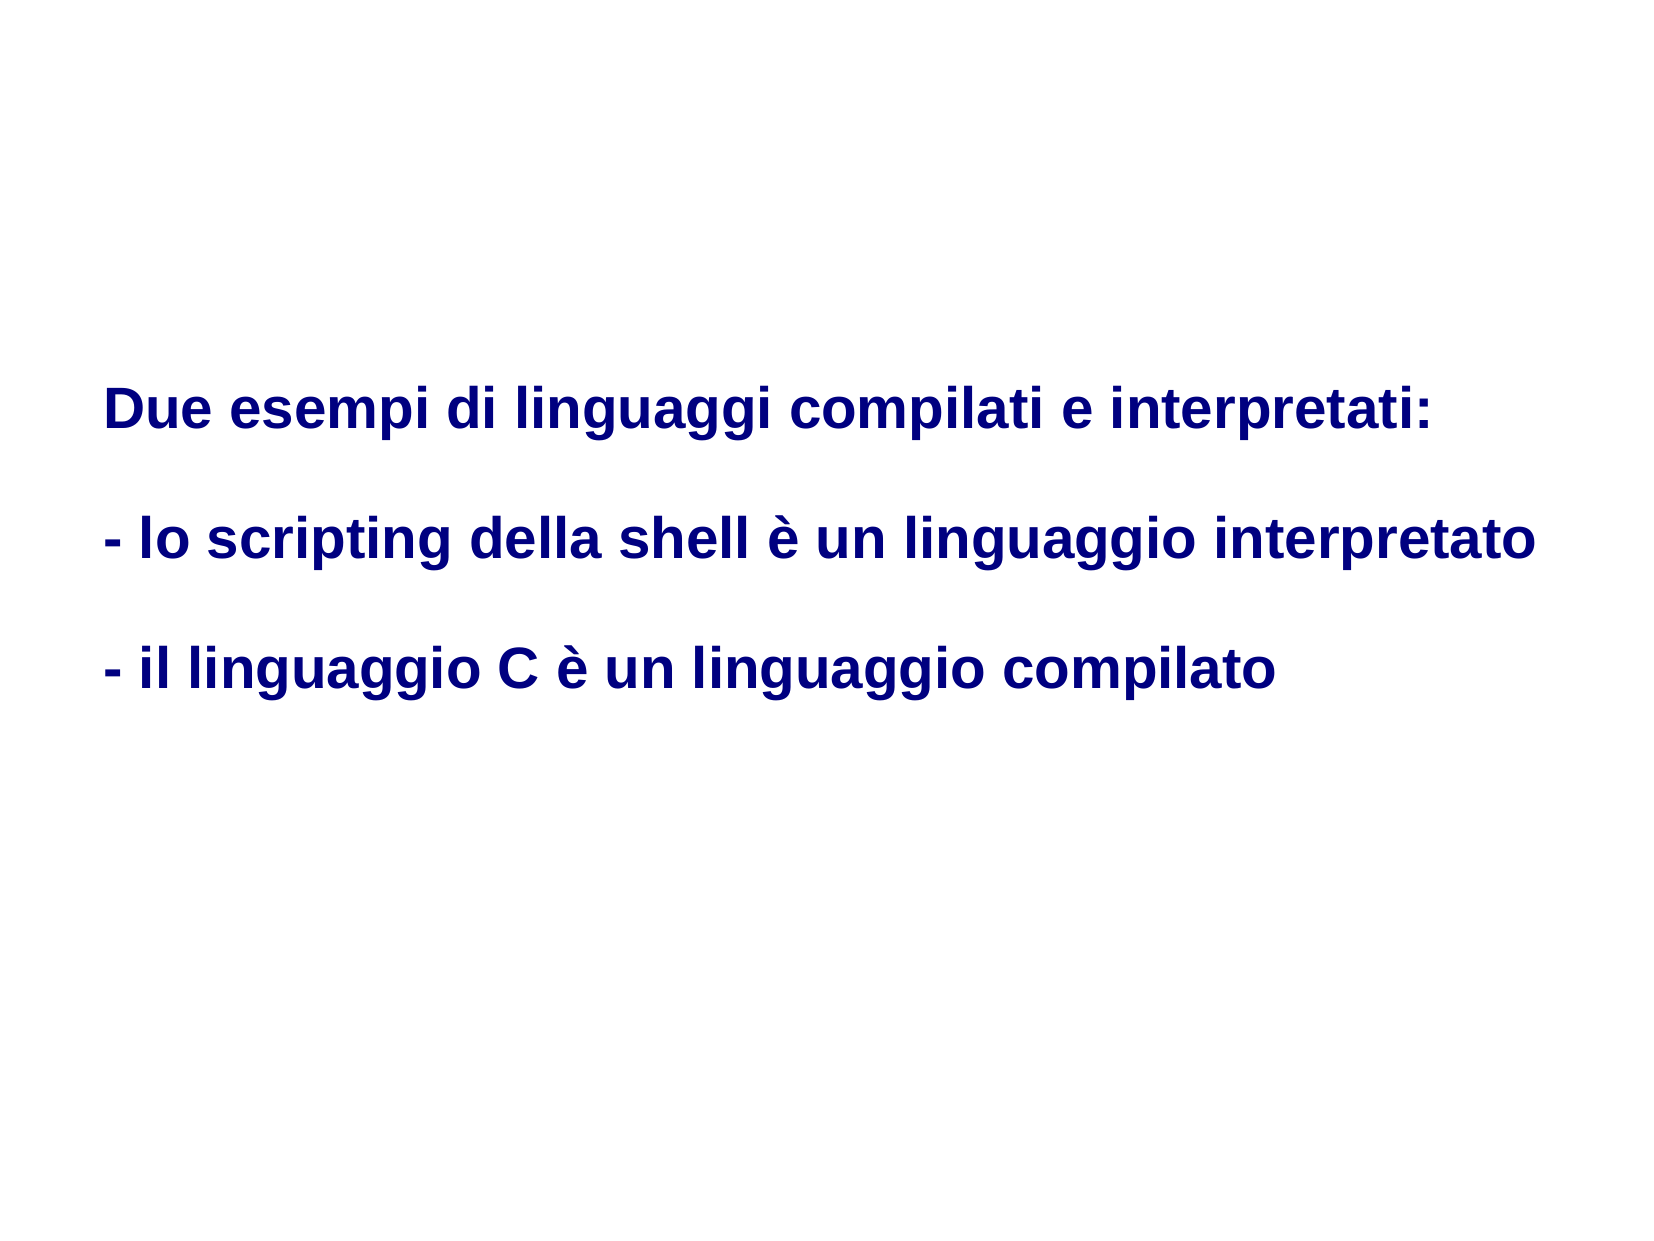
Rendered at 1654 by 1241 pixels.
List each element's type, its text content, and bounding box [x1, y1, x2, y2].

text_box Due esempi di linguaggi compilati e interpretati: - lo scripting della shell è un linguaggio interpretato - il linguaggio C è un linguaggio compilato [88, 368, 1595, 709]
